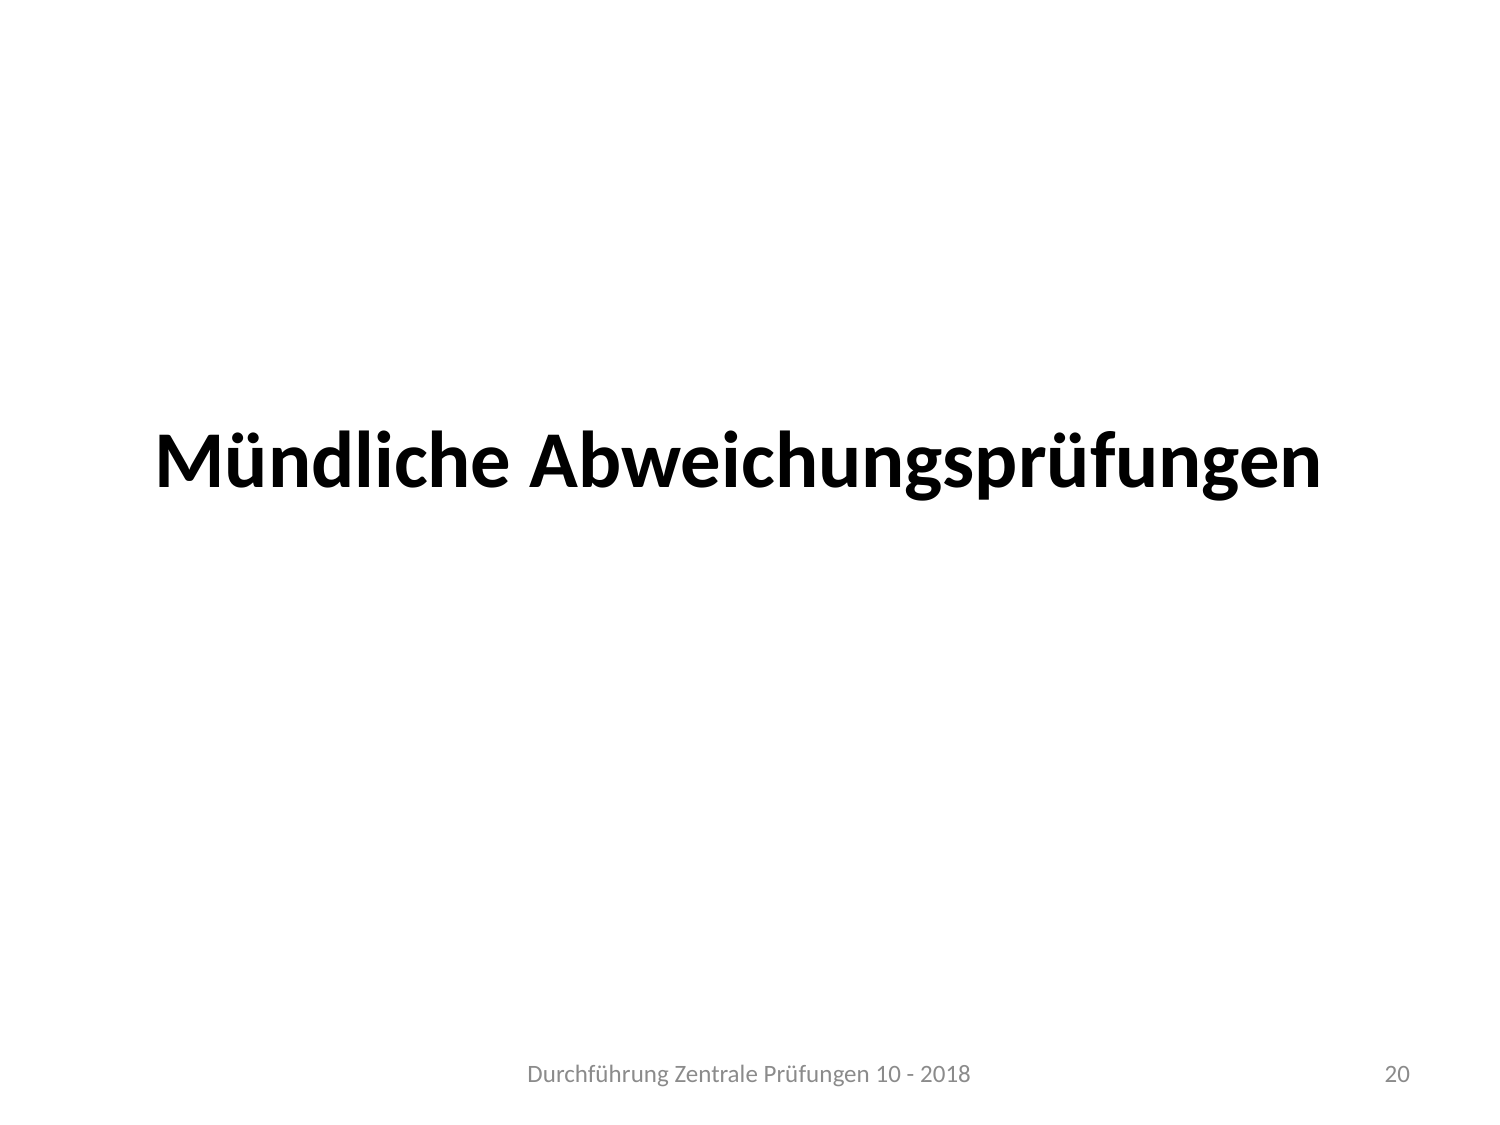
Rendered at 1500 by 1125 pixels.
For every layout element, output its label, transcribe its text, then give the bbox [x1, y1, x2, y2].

slide_number <Foliennummer> [1074, 1042, 1425, 1103]
footer Durchführung Zentrale Prüfungen 10 - 2018 [512, 1042, 988, 1103]
title Mündliche Abweichungsprüfungen [64, 361, 1415, 550]
